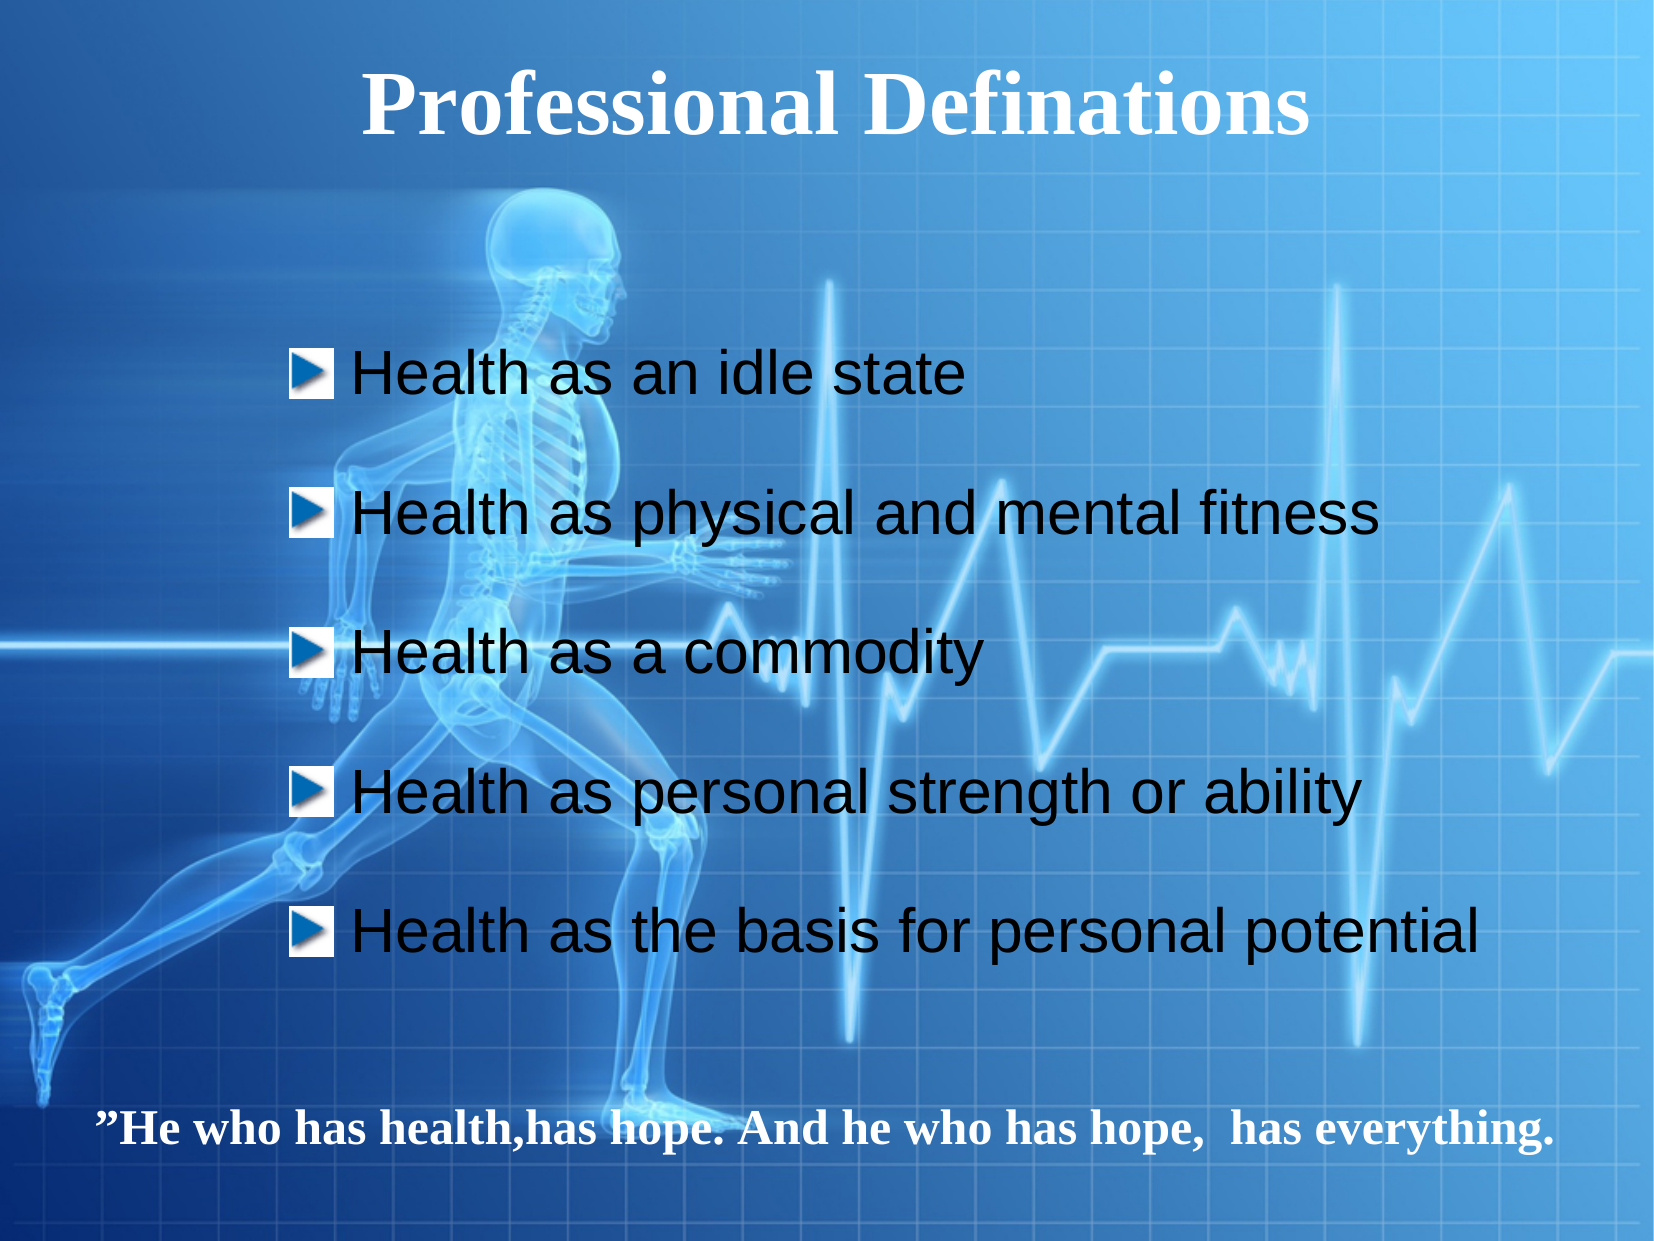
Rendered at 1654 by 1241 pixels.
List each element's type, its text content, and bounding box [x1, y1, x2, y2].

subtitle Health as an idle state Health as physical and mental fitness Health as a commodity Health as personal strength or ability Health as the basis for personal potential [289, 250, 1518, 1055]
picture [0, 0, 1654, 1241]
text_box ”He who has health,has hope. And he who has hope, has everything. [29, 1092, 1625, 1211]
title Professional Definations [76, 0, 1565, 208]
